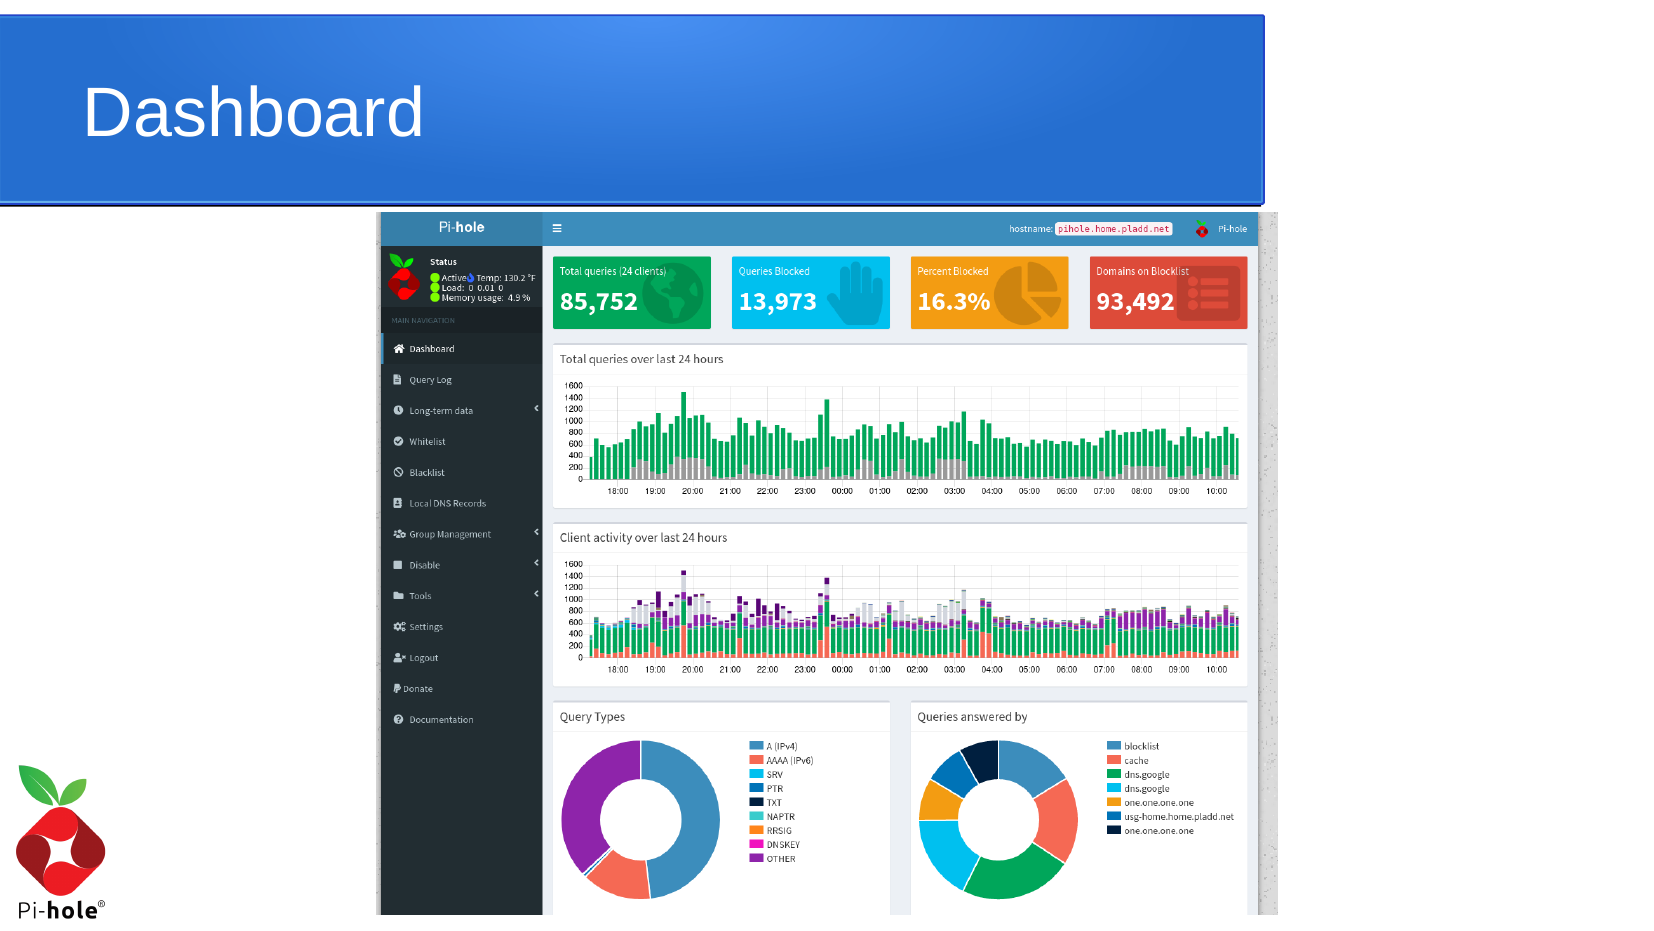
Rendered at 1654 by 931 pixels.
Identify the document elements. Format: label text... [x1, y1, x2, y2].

title Dashboard [82, 35, 1235, 189]
picture [376, 212, 1278, 915]
picture [15, 765, 106, 919]
